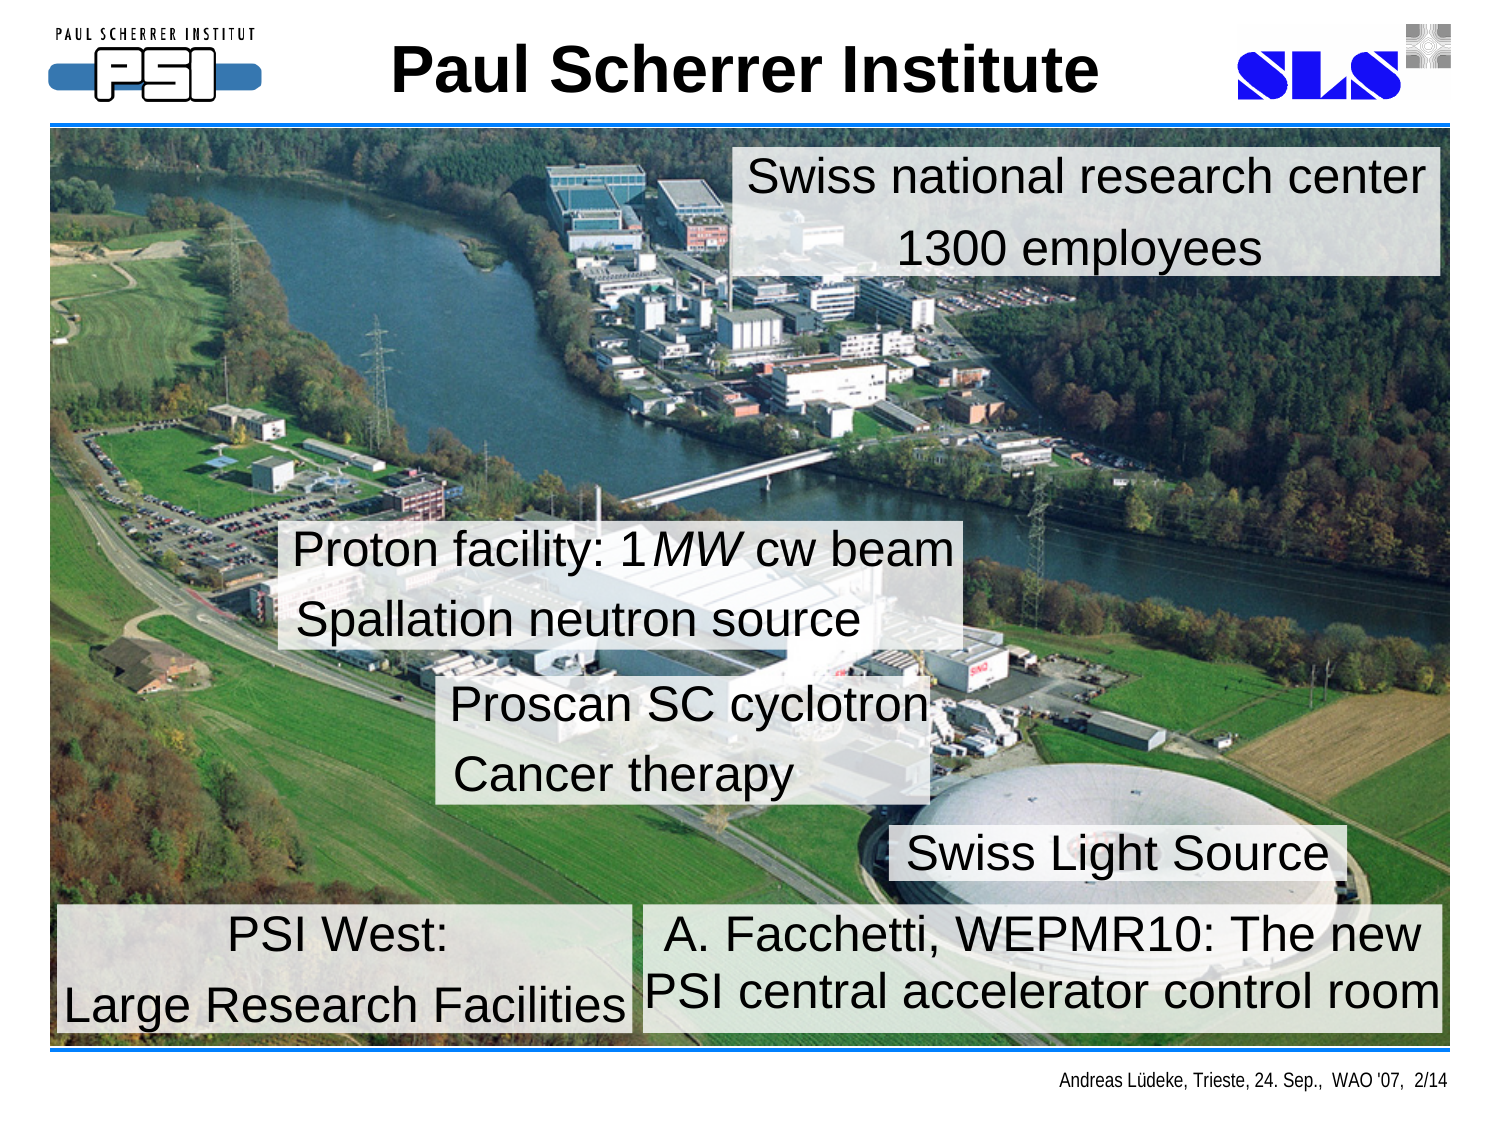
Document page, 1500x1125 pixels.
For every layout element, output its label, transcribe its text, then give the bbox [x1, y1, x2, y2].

text_box Swiss Light Source [888, 825, 1348, 881]
text_box A. Facchetti, WEPMR10: The new PSI central accelerator control room [643, 904, 1443, 1033]
text_box Proton facility: 1 MW cw beam Spallation neutron source [277, 520, 963, 650]
picture [1237, 24, 1451, 100]
picture [50, 128, 1450, 1046]
title Paul Scherrer Institute [390, 25, 1122, 113]
list Swiss national research center 1300 employees [732, 147, 1441, 276]
text_box Proscan SC cyclotron Cancer therapy [435, 676, 931, 805]
picture [37, 12, 276, 113]
text_box PSI West: Large Research Facilities [57, 904, 633, 1034]
